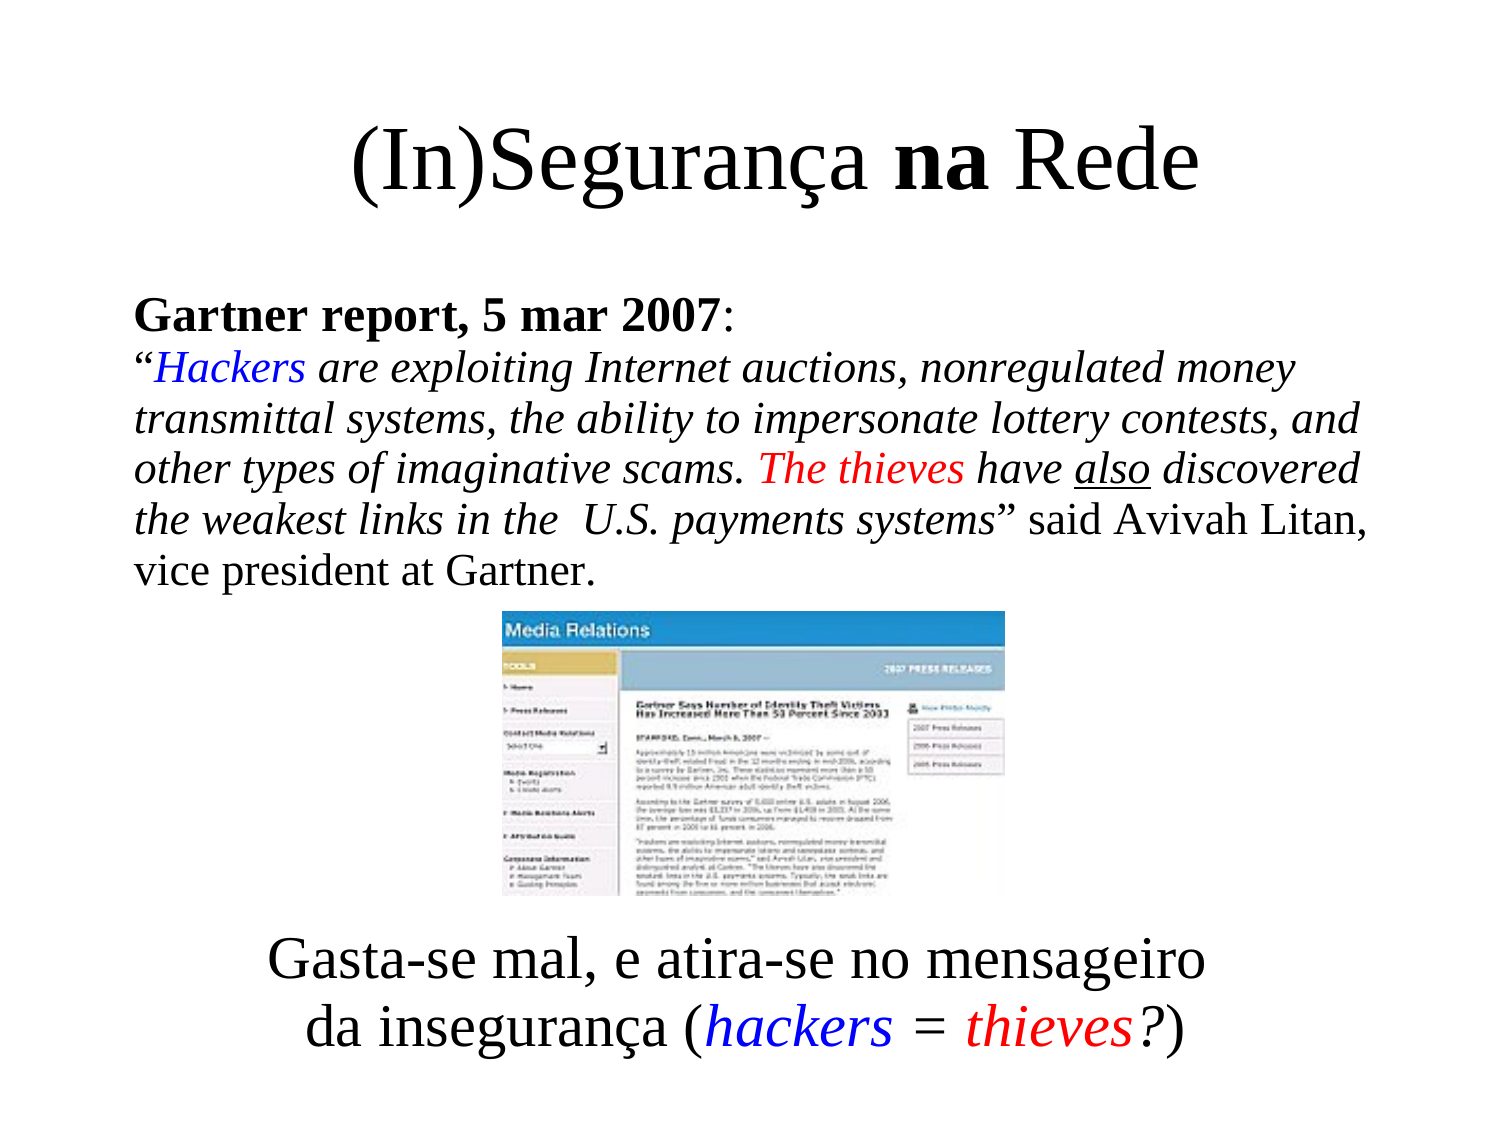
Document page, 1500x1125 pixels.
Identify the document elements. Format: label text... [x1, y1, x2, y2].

picture [502, 611, 1005, 896]
text_box Gasta-se mal, e atira-se no mensageiro da insegurança (hackers = thieves?) [70, 924, 1421, 1061]
text_box Gartner report, 5 mar 2007: “Hackers are exploiting Internet auctions, nonregulated money transmittal systems, the ability to impersonate lottery contests, and other types of imaginative scams. The thieves have also discovered the weakest links in the U.S. payments systems” said Avivah Litan, vice president at Gartner. [133, 286, 1380, 596]
title (In)Segurança na Rede [138, 65, 1414, 253]
